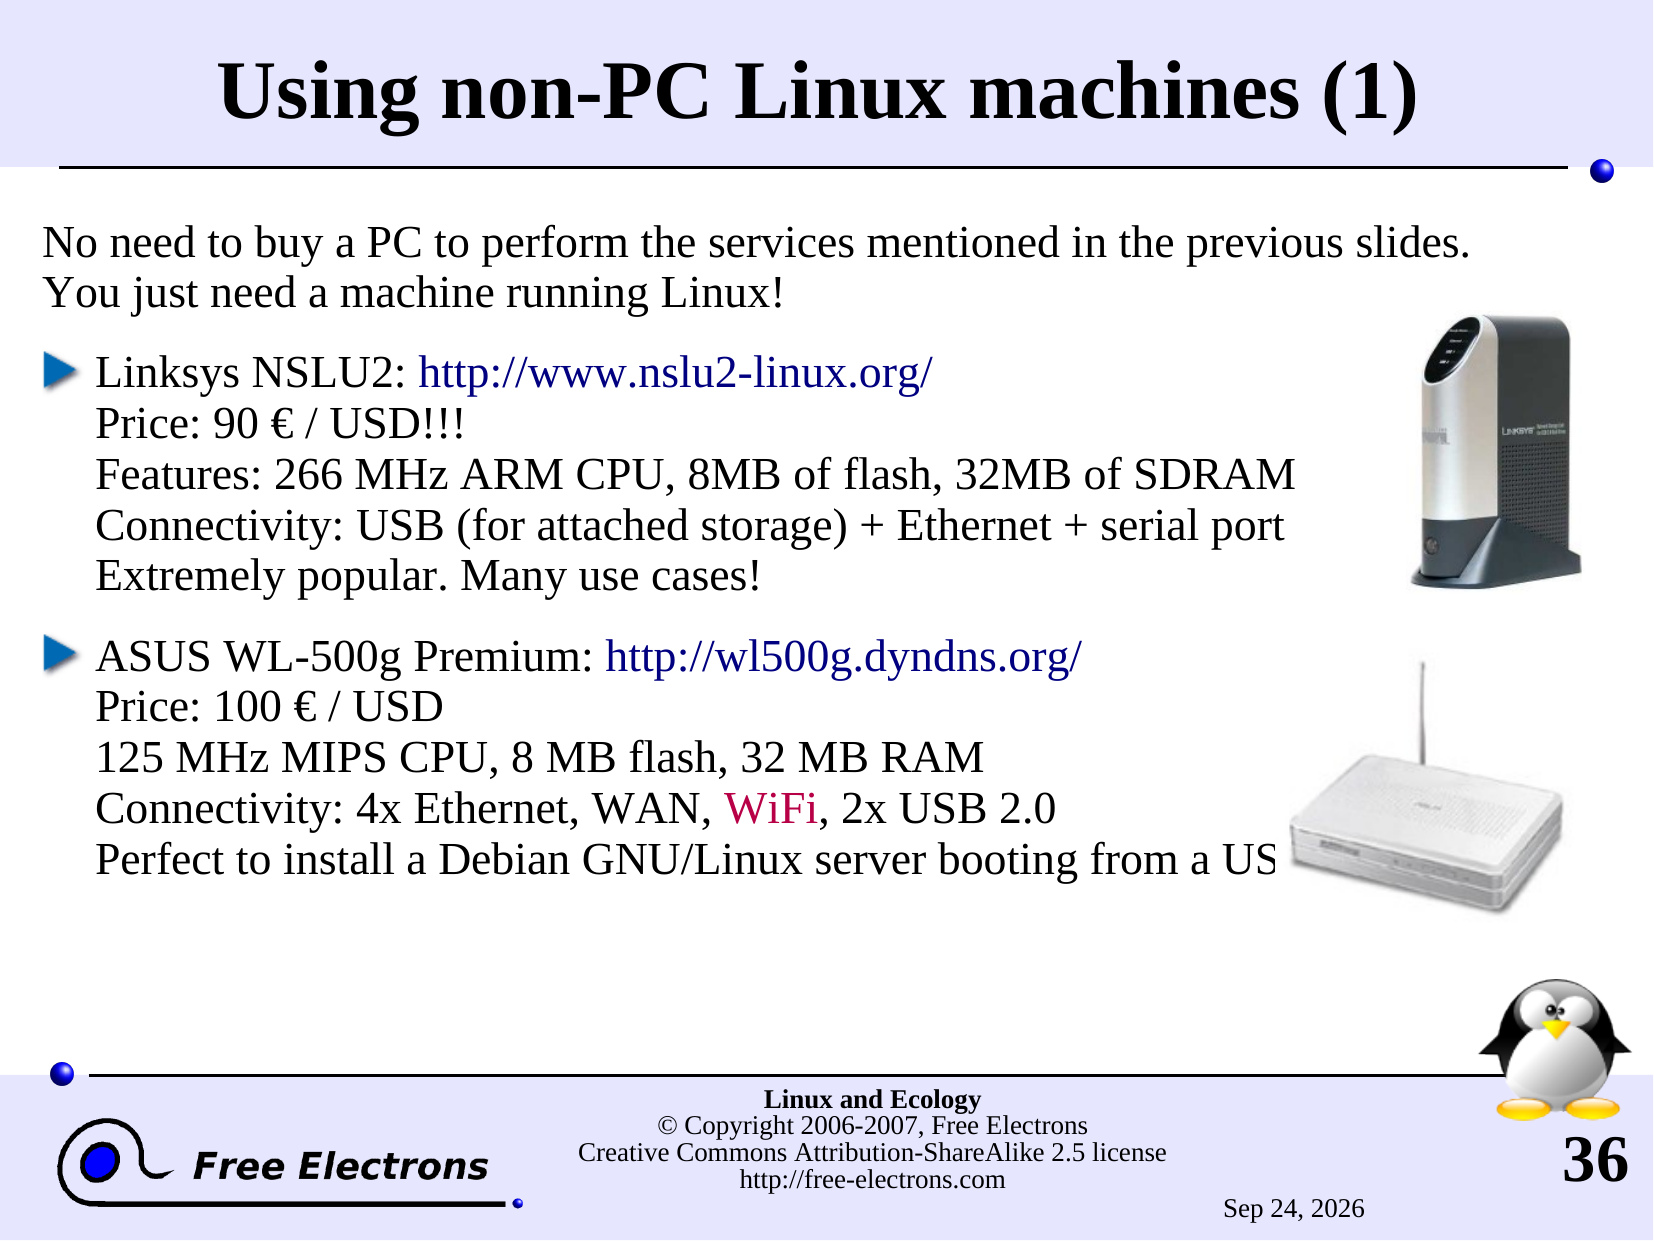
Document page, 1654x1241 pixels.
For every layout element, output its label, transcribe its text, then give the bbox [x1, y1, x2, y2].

picture [50, 1107, 527, 1216]
picture [1476, 979, 1634, 1121]
title Using non-PC Linux machines (1) [33, 29, 1604, 153]
list No need to buy a PC to perform the services mentioned in the previous slides. You just need a machine running Linux! Linksys NSLU2: http://www.nslu2-linux.org/ Price: 90 € / USD!!! Features: 266 MHz ARM CPU, 8MB of flash, 32MB of SDRAM Connectivity: USB (for attached storage) + Ethernet + serial port Extremely popular. Many use cases! ASUS WL-500g Premium: http://wl500g.dyndns.org/ Price: 100 € / USD 125 MHz MIPS CPU, 8 MB flash, 32 MB RAM Connectivity: 4x Ethernet, WAN, WiFi, 2x USB 2.0 Perfect to install a Debian GNU/Linux server booting from a USB disk! [24, 216, 1477, 1052]
picture [1477, 310, 1589, 594]
picture [1275, 638, 1583, 947]
